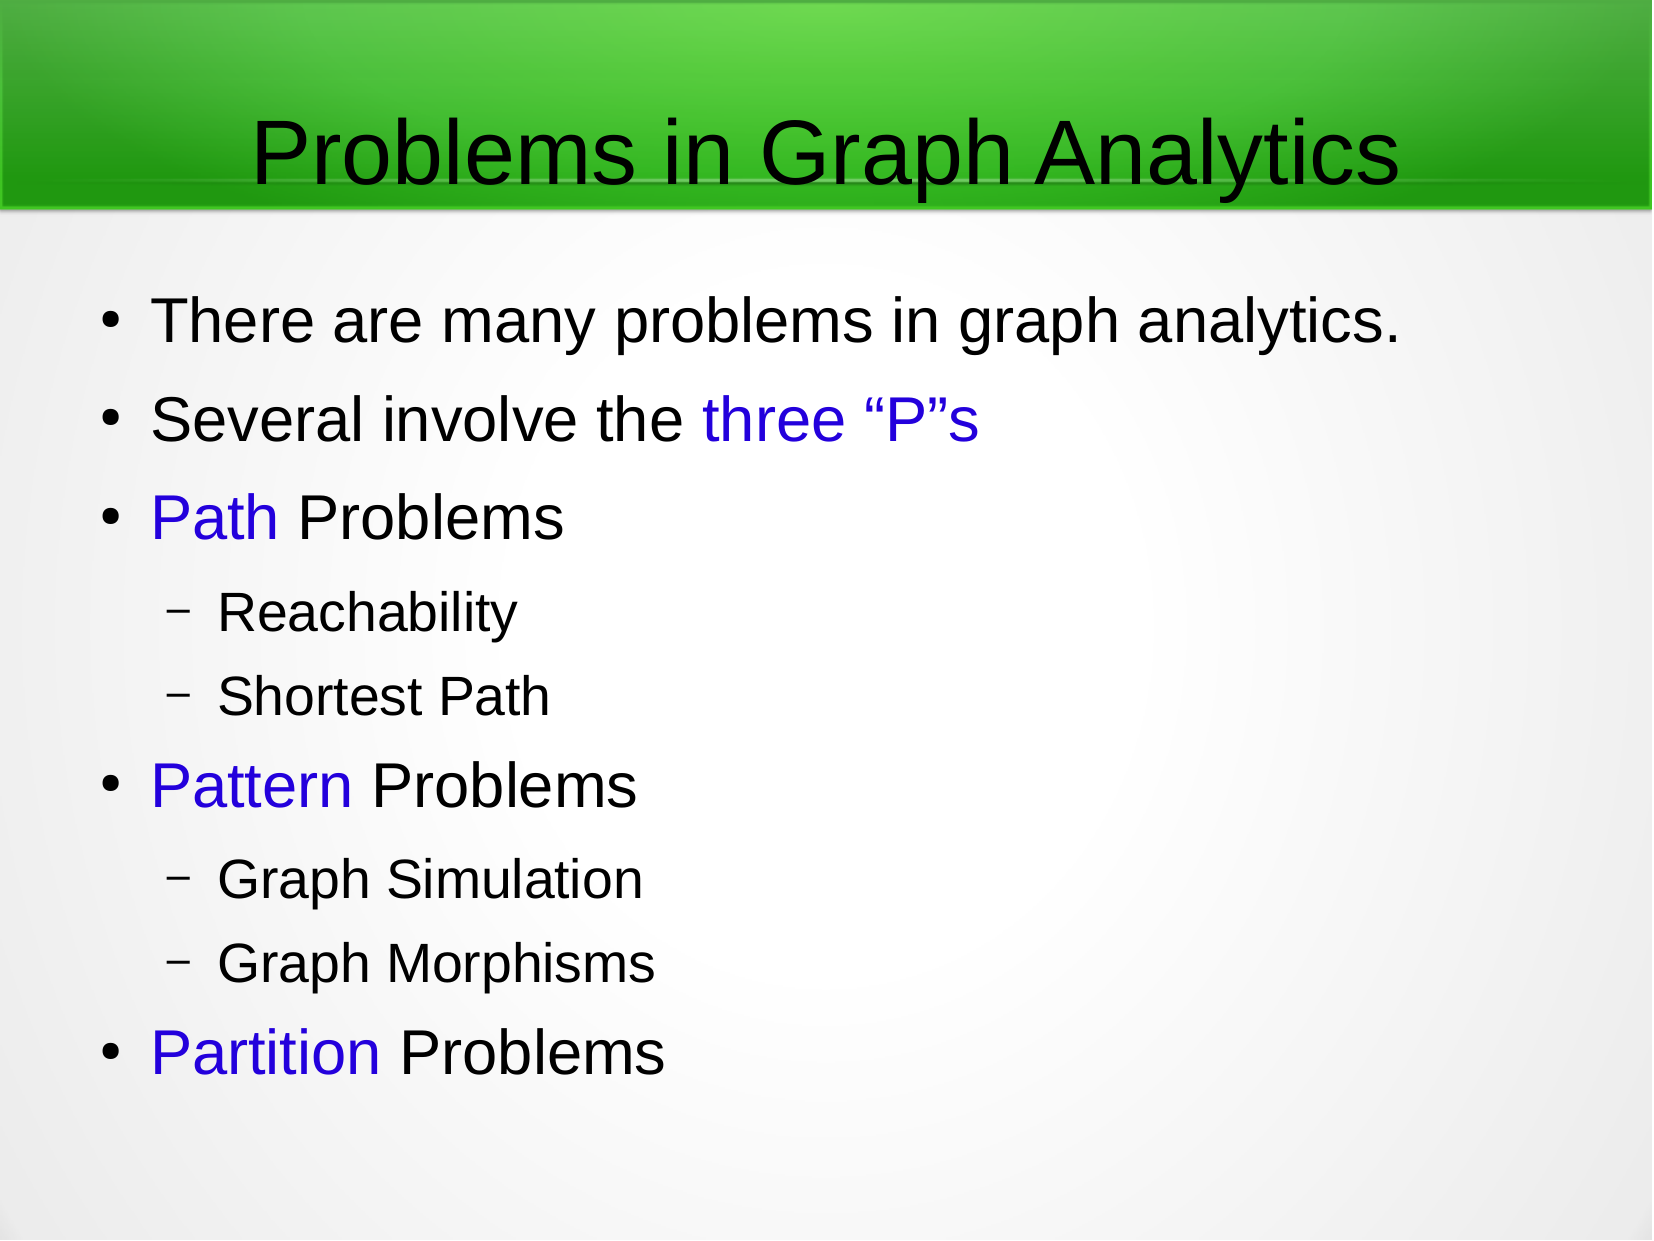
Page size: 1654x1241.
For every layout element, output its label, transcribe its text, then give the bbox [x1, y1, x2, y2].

title Problems in Graph Analytics [82, 49, 1571, 257]
list There are many problems in graph analytics. Several involve the three “P”s Path Problems Reachability Shortest Path Pattern Problems Graph Simulation Graph Morphisms Partition Problems [82, 285, 1538, 1096]
